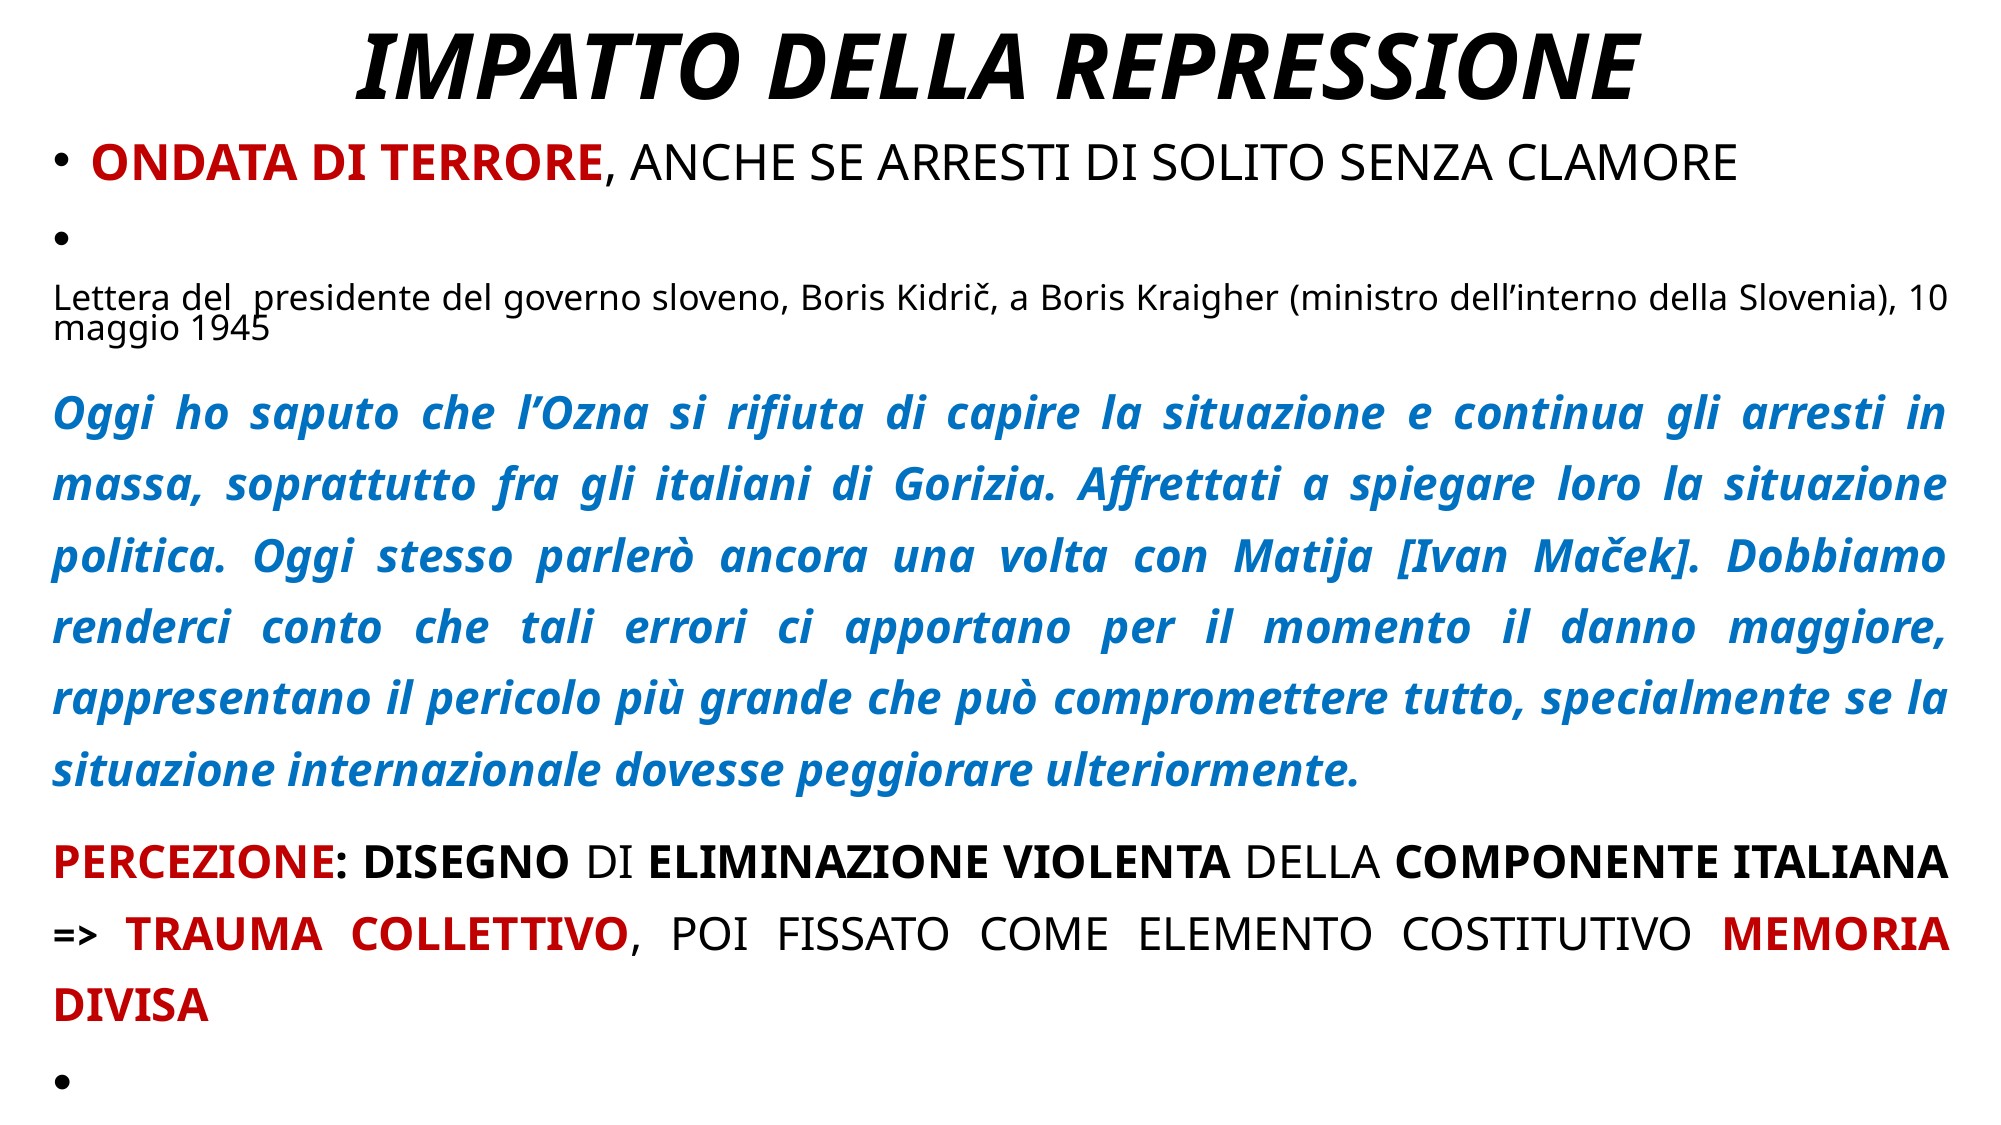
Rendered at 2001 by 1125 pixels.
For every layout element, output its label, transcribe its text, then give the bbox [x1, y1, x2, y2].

list ONDATA DI TERRORE, ANCHE SE ARRESTI DI SOLITO SENZA CLAMORE Lettera del presidente del governo sloveno, Boris Kidrič, a Boris Kraigher (ministro dell’interno della Slovenia), 10 maggio 1945 Oggi ho saputo che l’Ozna si rifiuta di capire la situazione e continua gli arresti in massa, soprattutto fra gli italiani di Gorizia. Affrettati a spiegare loro la situazione politica. Oggi stesso parlerò ancora una volta con Matija [Ivan Maček]. Dobbiamo renderci conto che tali errori ci apportano per il momento il danno maggiore, rappresentano il pericolo più grande che può compromettere tutto, specialmente se la situazione internazionale dovesse peggiorare ulteriormente. PERCEZIONE: DISEGNO DI ELIMINAZIONE VIOLENTA DELLA COMPONENTE ITALIANA => TRAUMA COLLETTIVO, POI FISSATO COME ELEMENTO COSTITUTIVO MEMORIA DIVISA [37, 139, 1983, 1090]
title IMPATTO DELLA REPRESSIONE [137, 13, 1863, 89]
